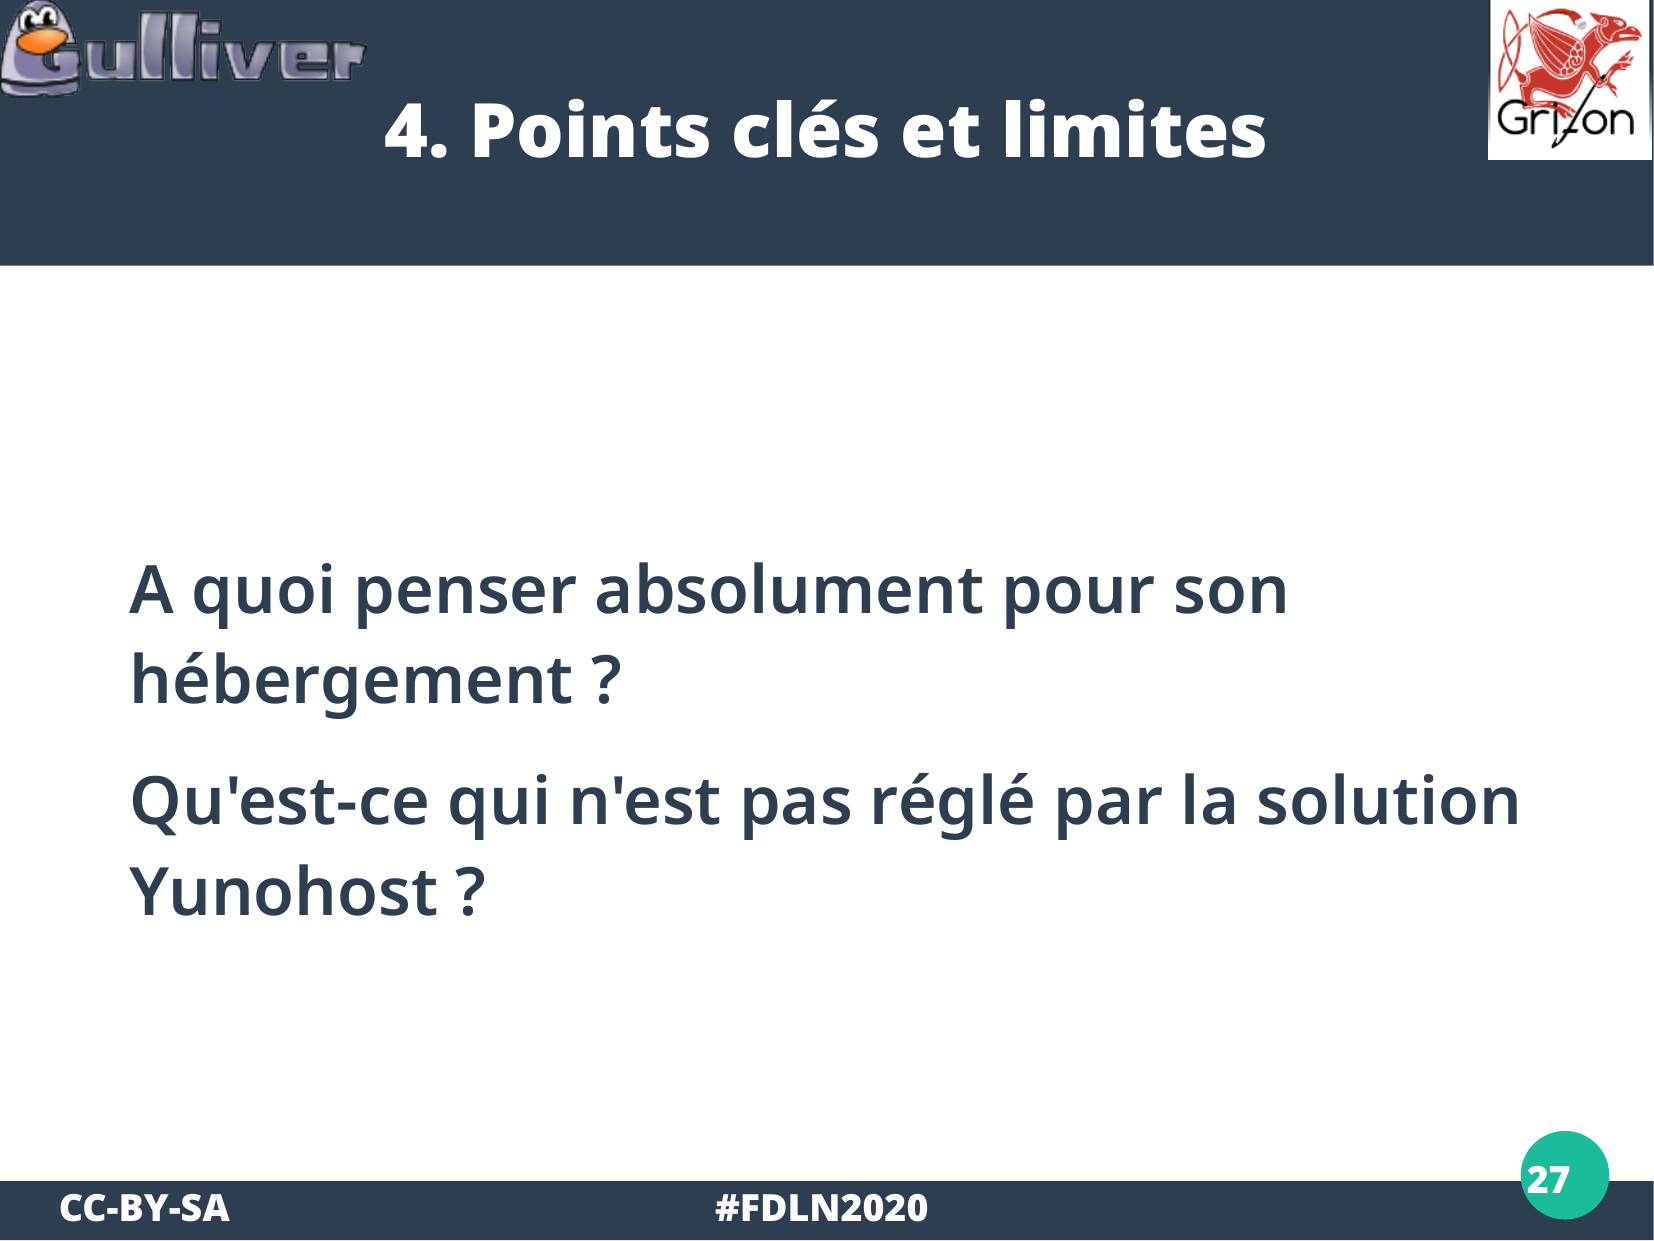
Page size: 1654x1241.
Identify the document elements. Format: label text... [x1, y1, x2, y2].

picture [1488, 0, 1652, 160]
picture [0, 0, 367, 98]
title 4. Points clés et limites [59, 49, 1595, 207]
list A quoi penser absolument pour son hébergement ? Qu'est-ce qui n'est pas réglé par la solution Yunohost ? [59, 324, 1595, 1152]
